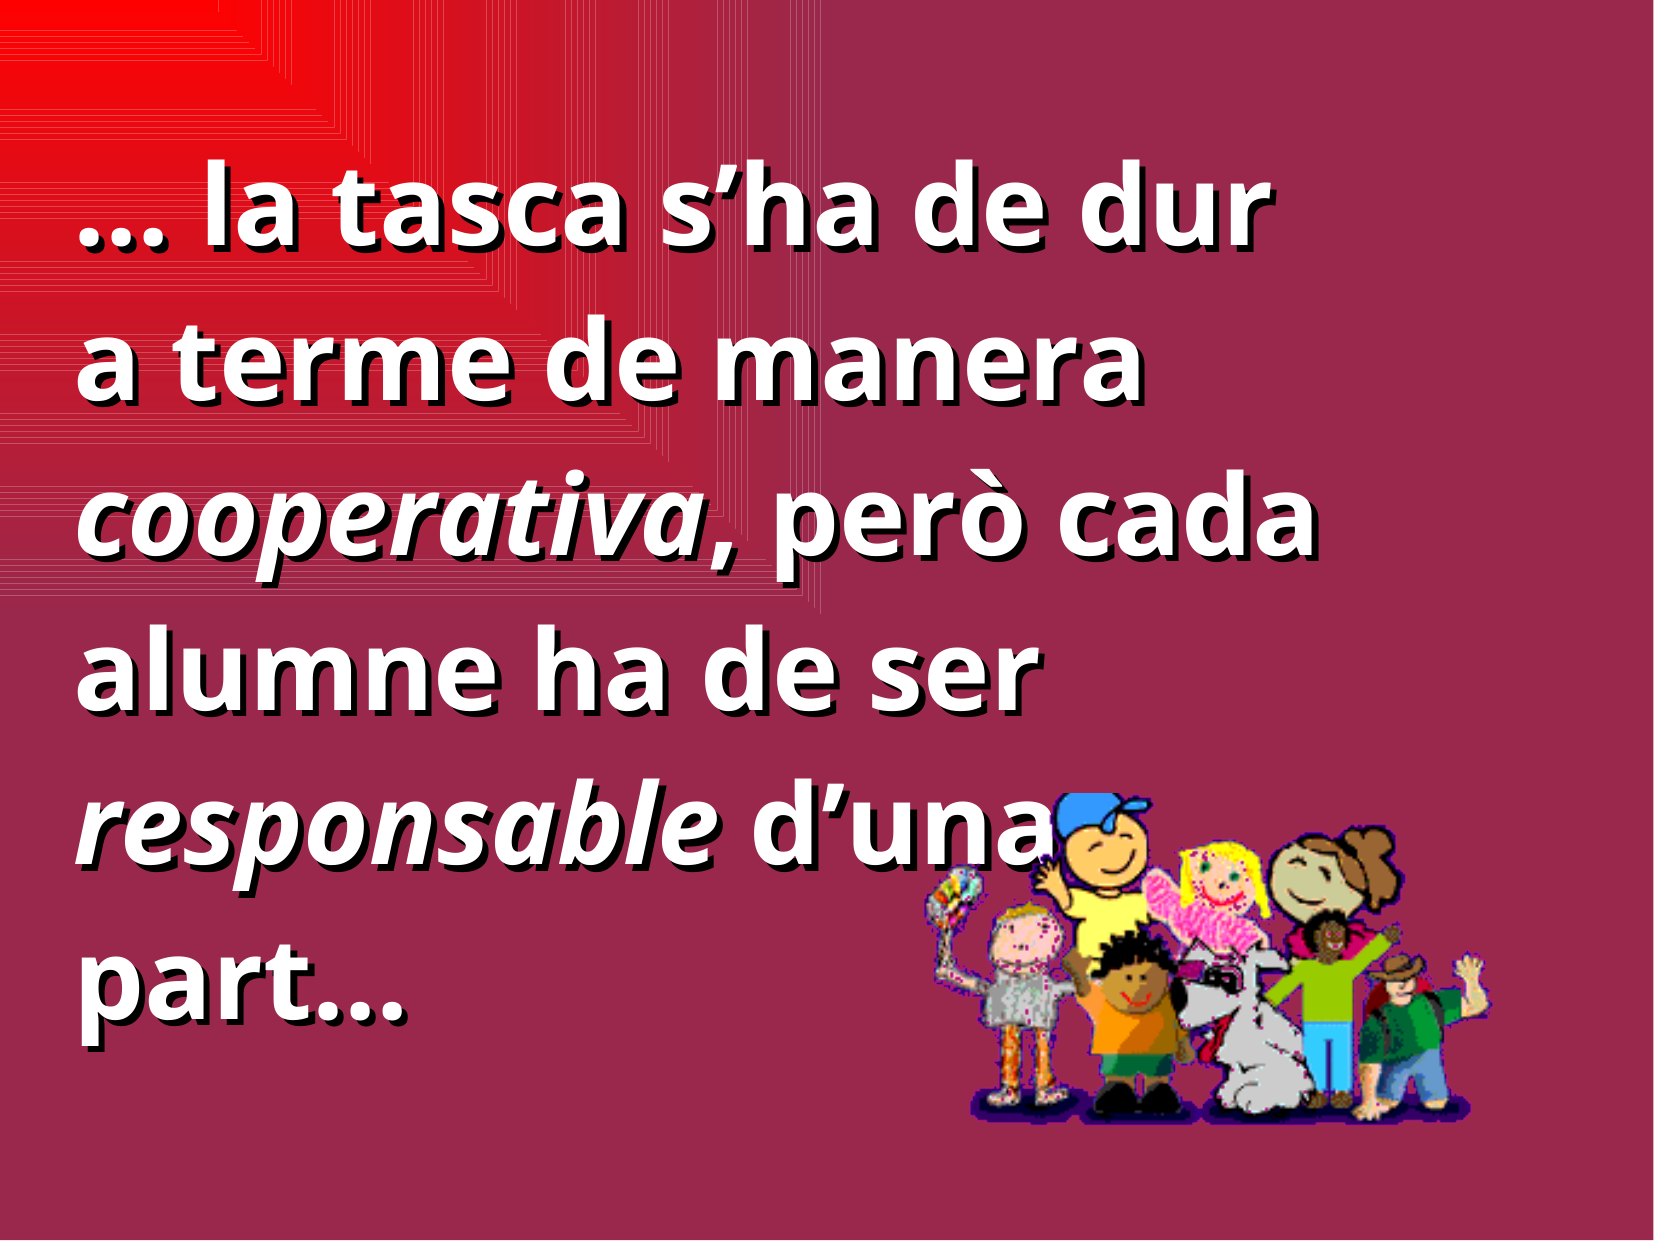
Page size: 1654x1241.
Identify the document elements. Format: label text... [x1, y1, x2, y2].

text_box … la tasca s’ha de dur a terme de manera cooperativa, però cada alumne ha de ser responsable d’una part… [73, 124, 1356, 1053]
picture [898, 793, 1496, 1131]
